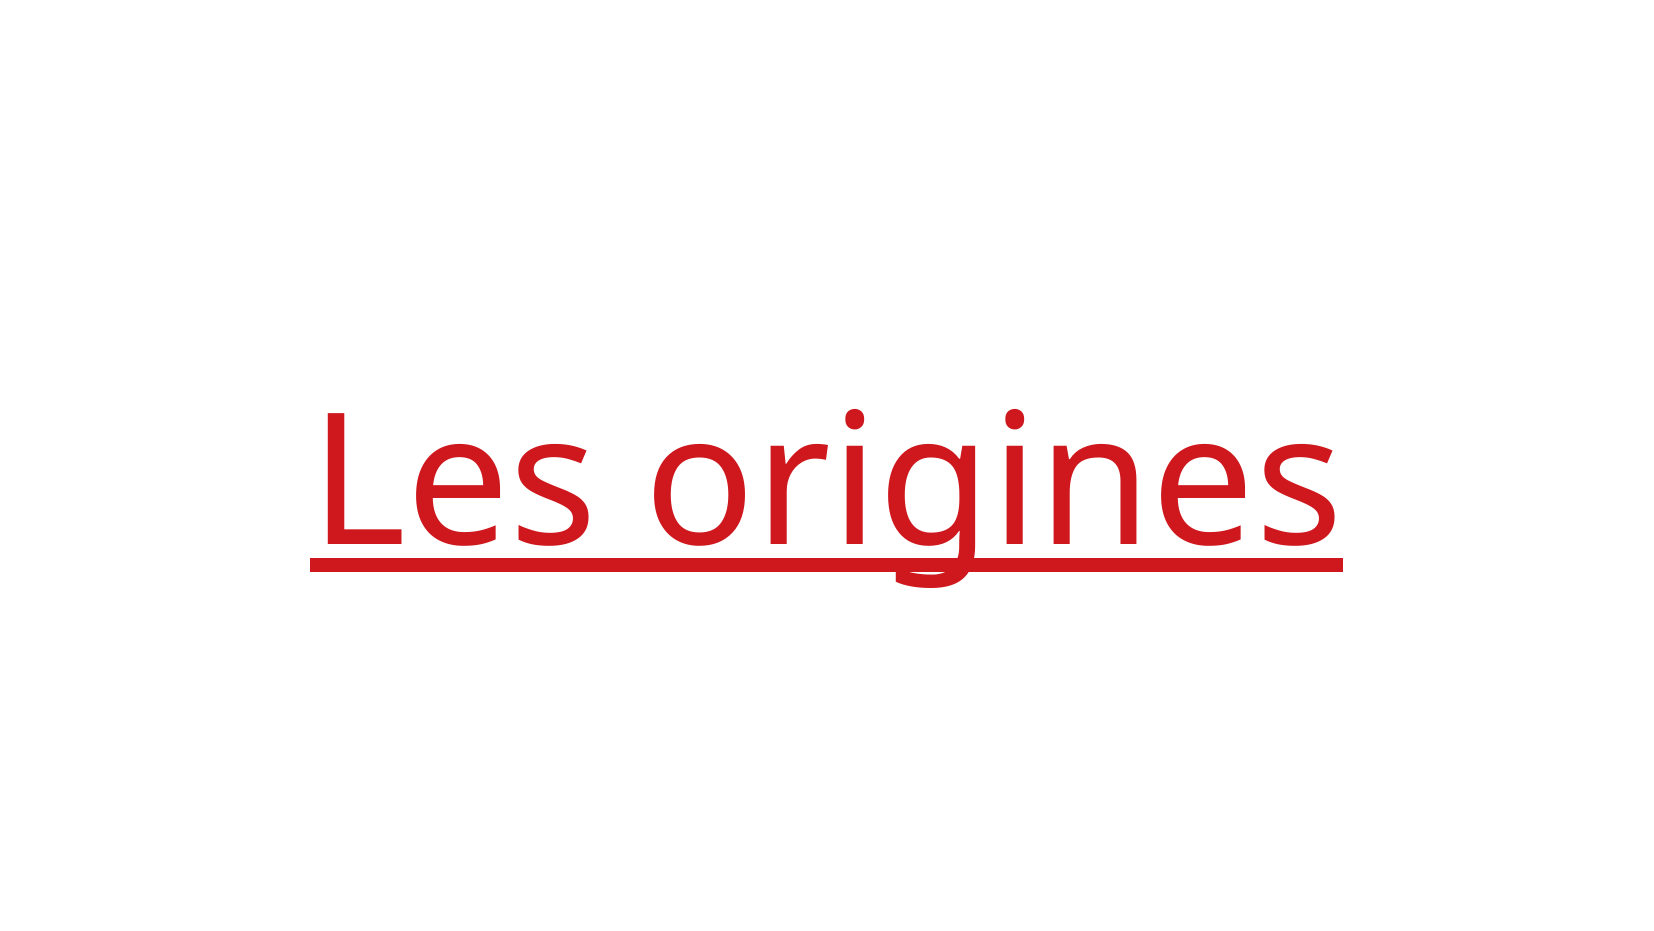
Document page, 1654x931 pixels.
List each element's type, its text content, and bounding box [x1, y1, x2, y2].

title Les origines [82, 37, 1571, 910]
